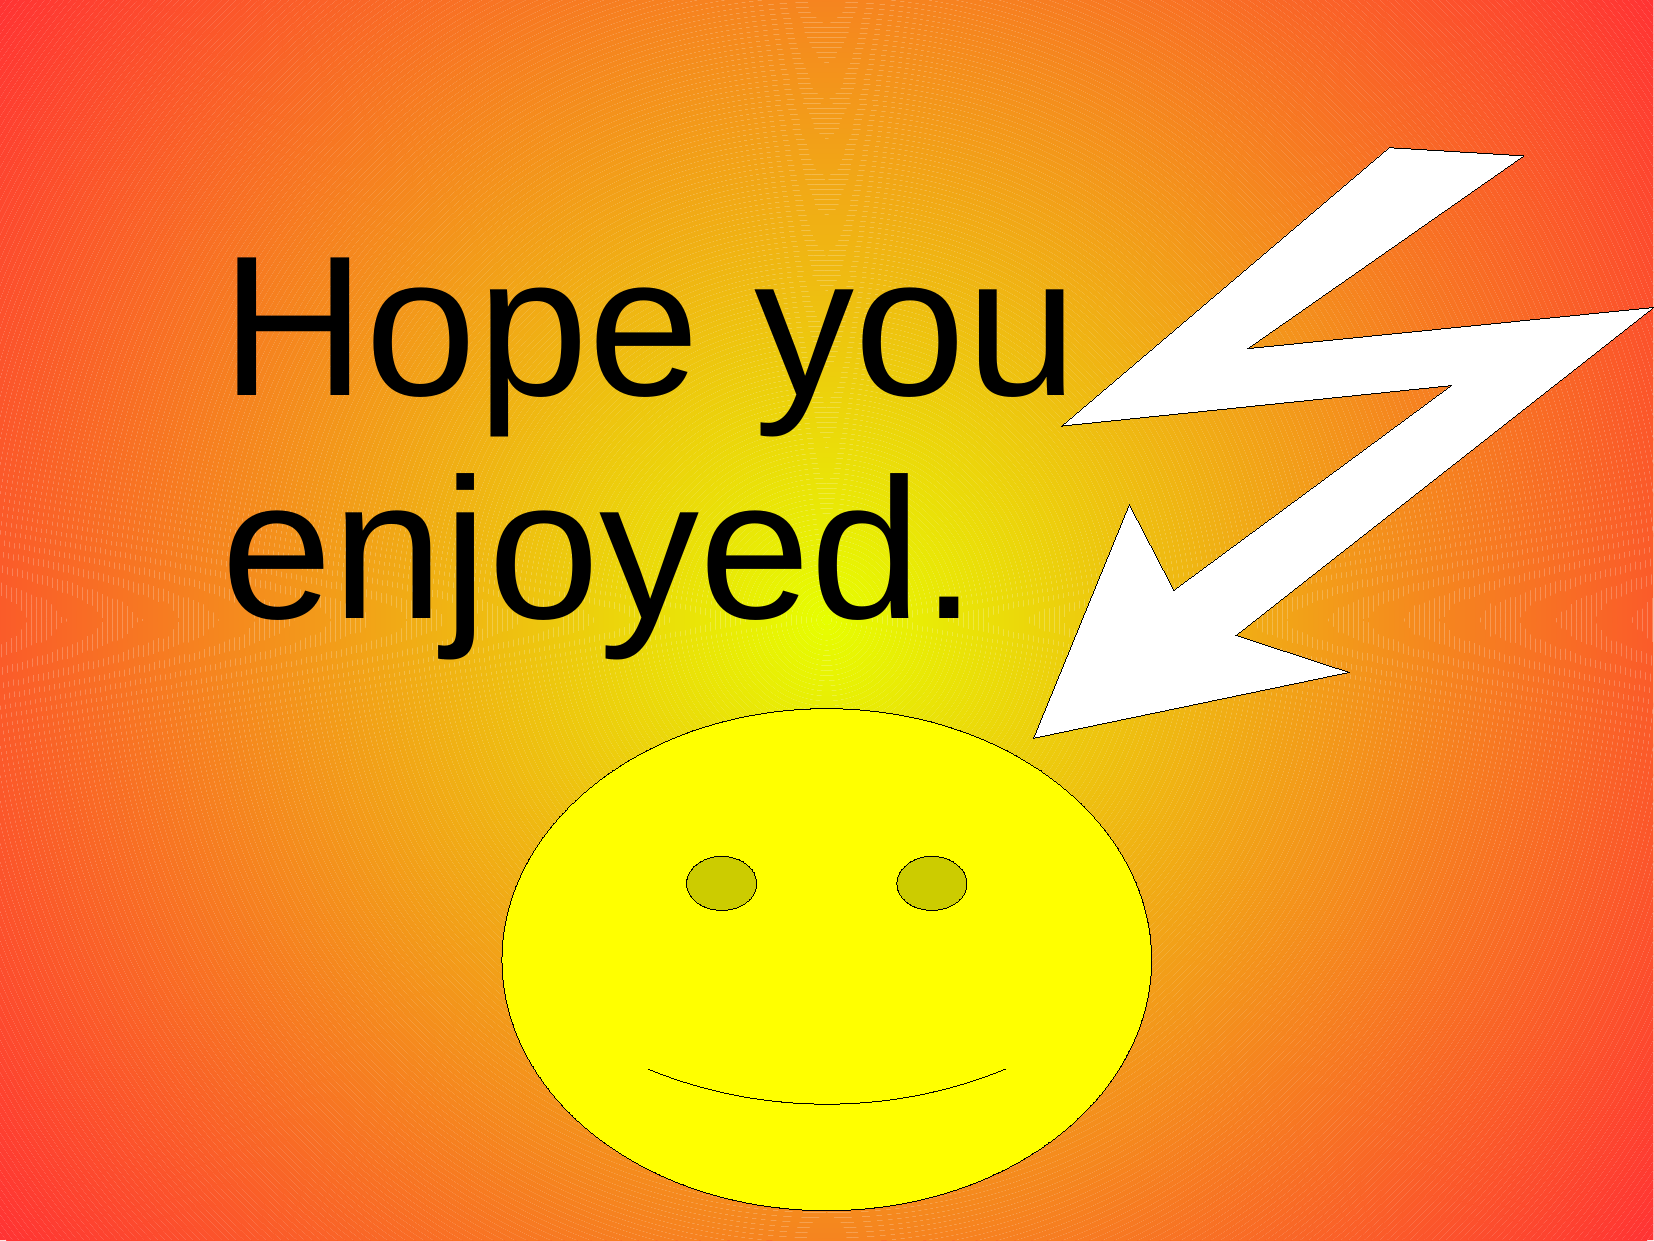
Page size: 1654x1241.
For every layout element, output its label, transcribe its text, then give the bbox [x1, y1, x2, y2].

text_box [501, 708, 1152, 1211]
text_box Hope you enjoyed. [206, 206, 1388, 1123]
text_box [1033, 147, 1654, 739]
text_box Hope you enjoyed. [1250, 252, 1388, 348]
